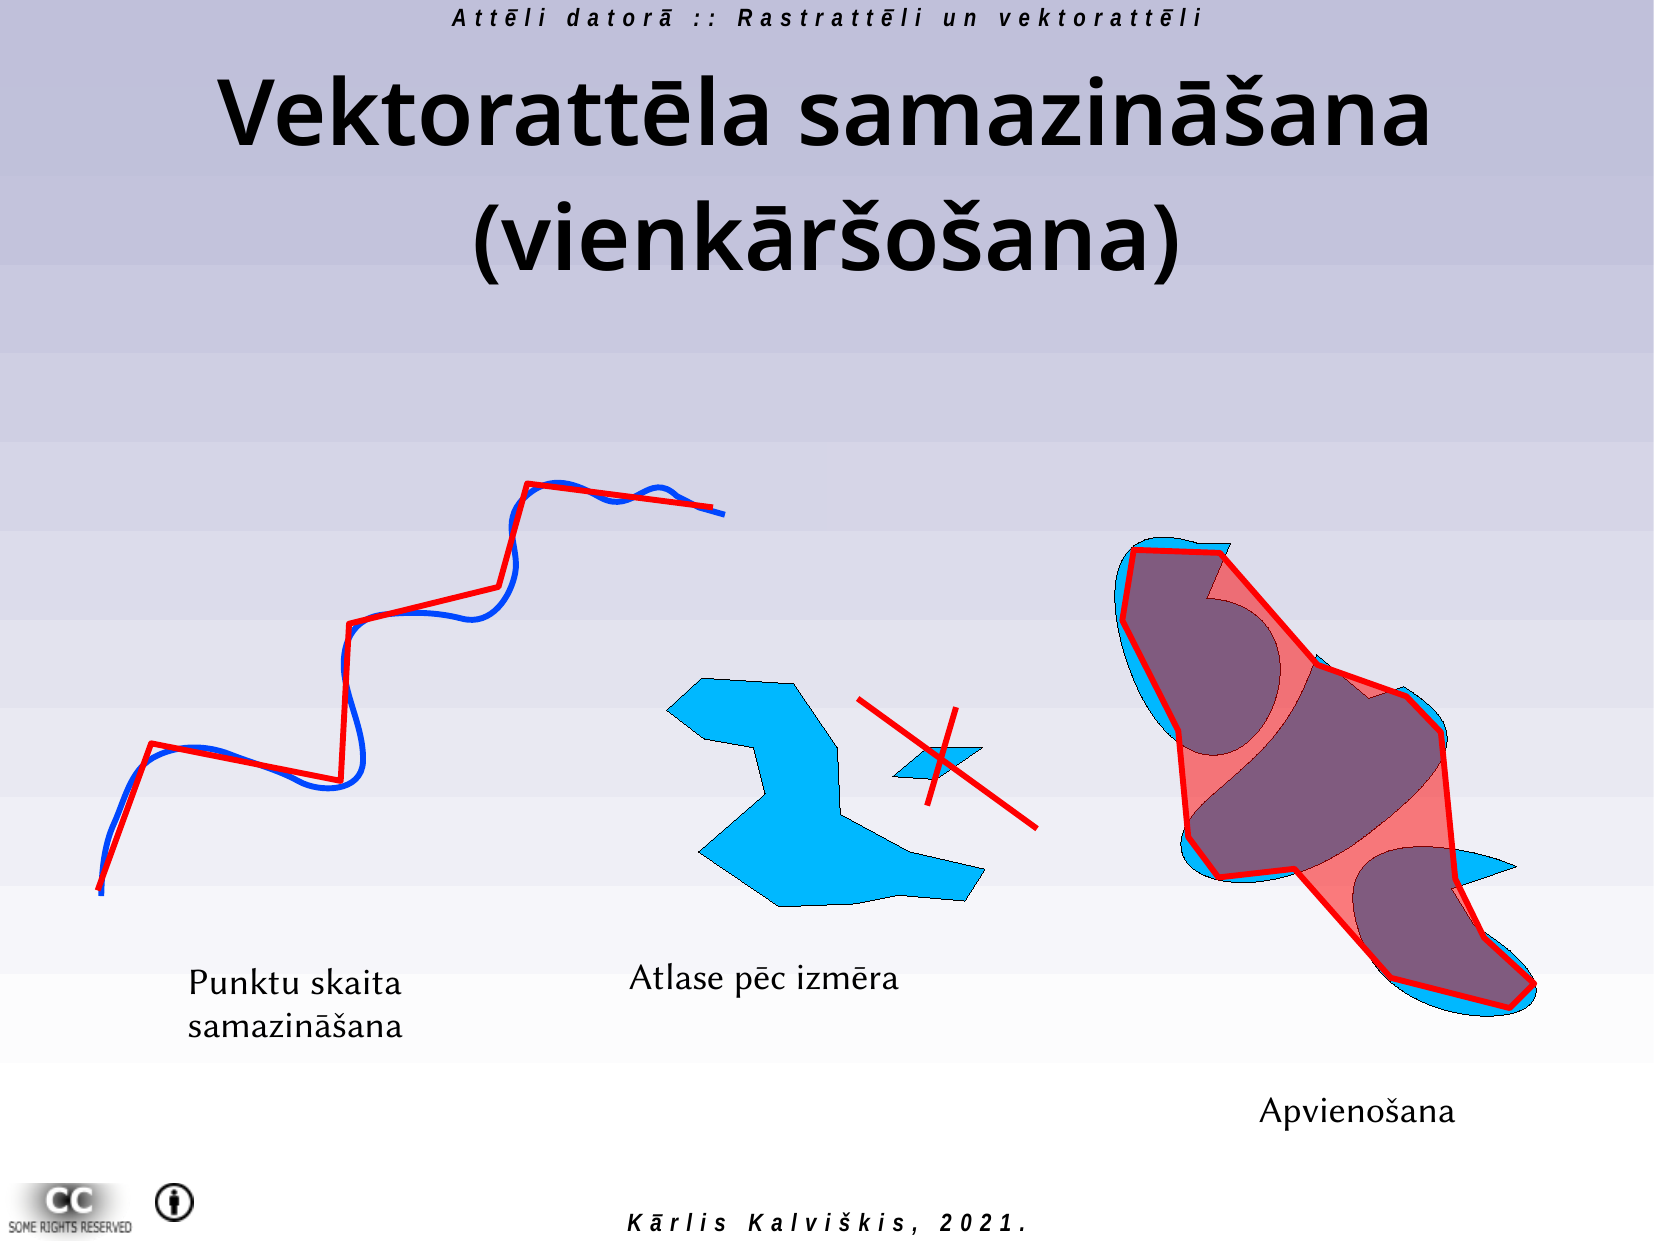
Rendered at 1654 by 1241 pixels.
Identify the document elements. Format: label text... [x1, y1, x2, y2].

text_box [666, 678, 985, 907]
text_box Atlase pēc izmēra [629, 955, 927, 999]
text_box [931, 747, 940, 753]
text_box [939, 765, 950, 778]
text_box Punktu skaita samazināšana [187, 961, 429, 1047]
picture [0, 0, 1654, 1241]
text_box [945, 747, 983, 766]
title Vektorattēla samazināšana (vienkāršošana) [29, 49, 1625, 296]
text_box [1114, 537, 1537, 1017]
text_box [892, 751, 937, 780]
text_box Apvienošana [1259, 1089, 1476, 1133]
